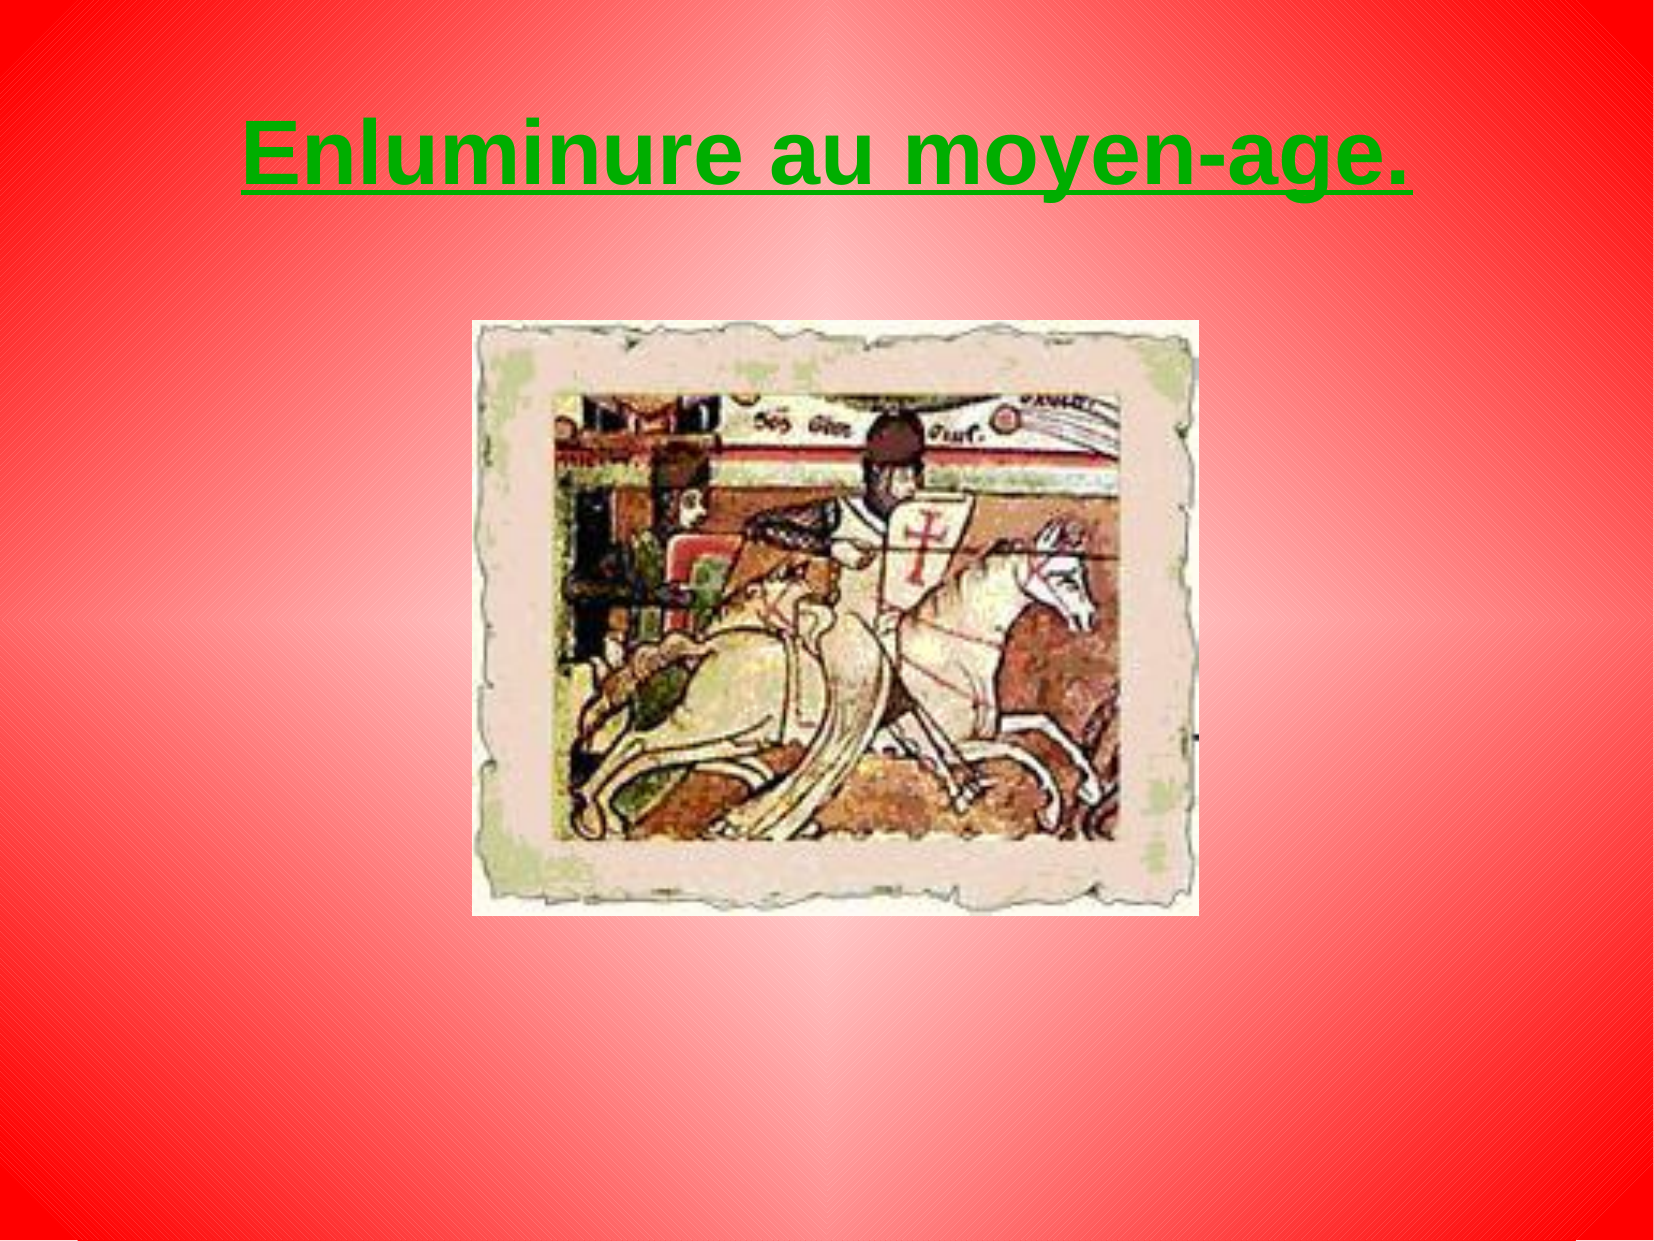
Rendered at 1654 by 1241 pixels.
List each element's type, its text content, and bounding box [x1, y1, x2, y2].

picture [472, 320, 1199, 916]
title Enluminure au moyen-age. [82, 49, 1571, 257]
